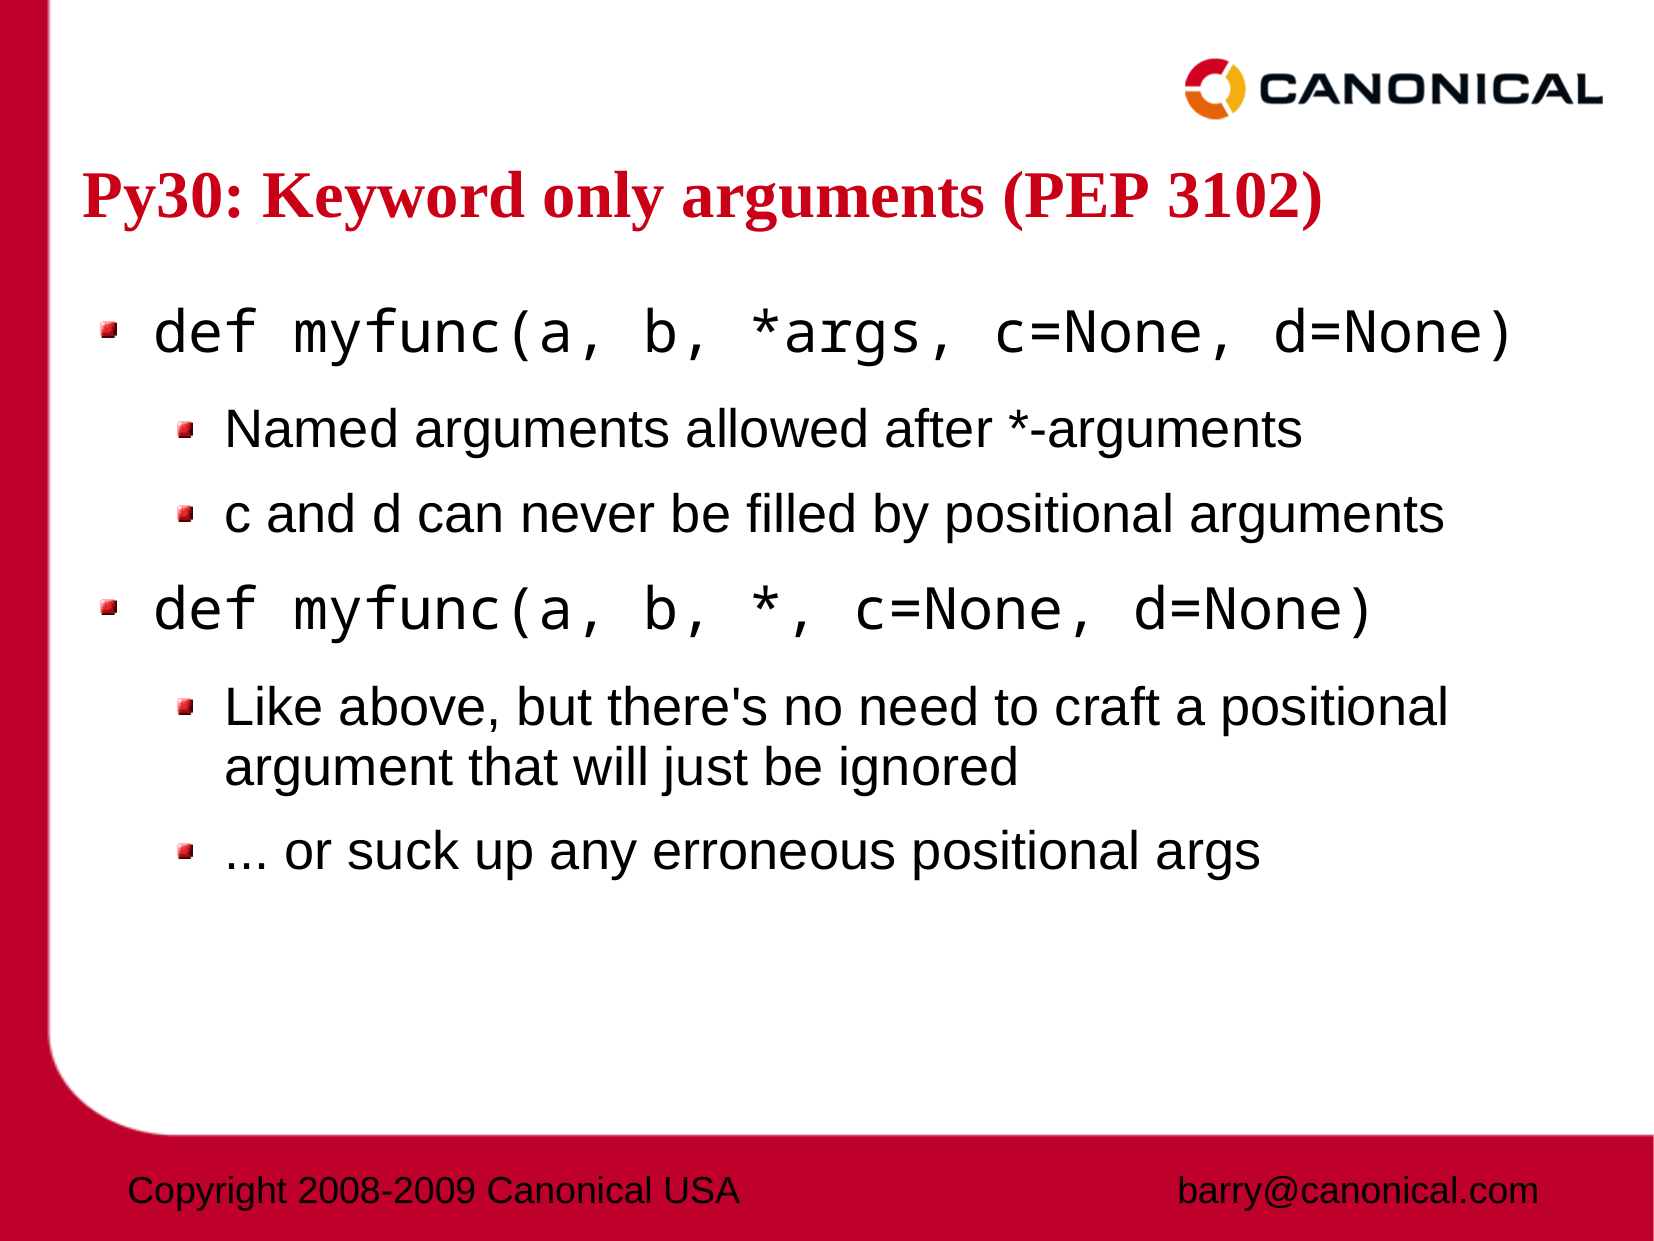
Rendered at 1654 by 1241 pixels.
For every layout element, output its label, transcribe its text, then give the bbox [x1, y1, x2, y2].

title Py30: Keyword only arguments (PEP 3102) [82, 111, 1571, 279]
picture [0, 0, 1654, 1241]
list def myfunc(a, b, *args, c=None, d=None) Named arguments allowed after *-arguments c and d can never be filled by positional arguments def myfunc(a, b, *, c=None, d=None) Like above, but there's no need to craft a positional argument that will just be ignored ... or suck up any erroneous positional args [82, 290, 1571, 1109]
